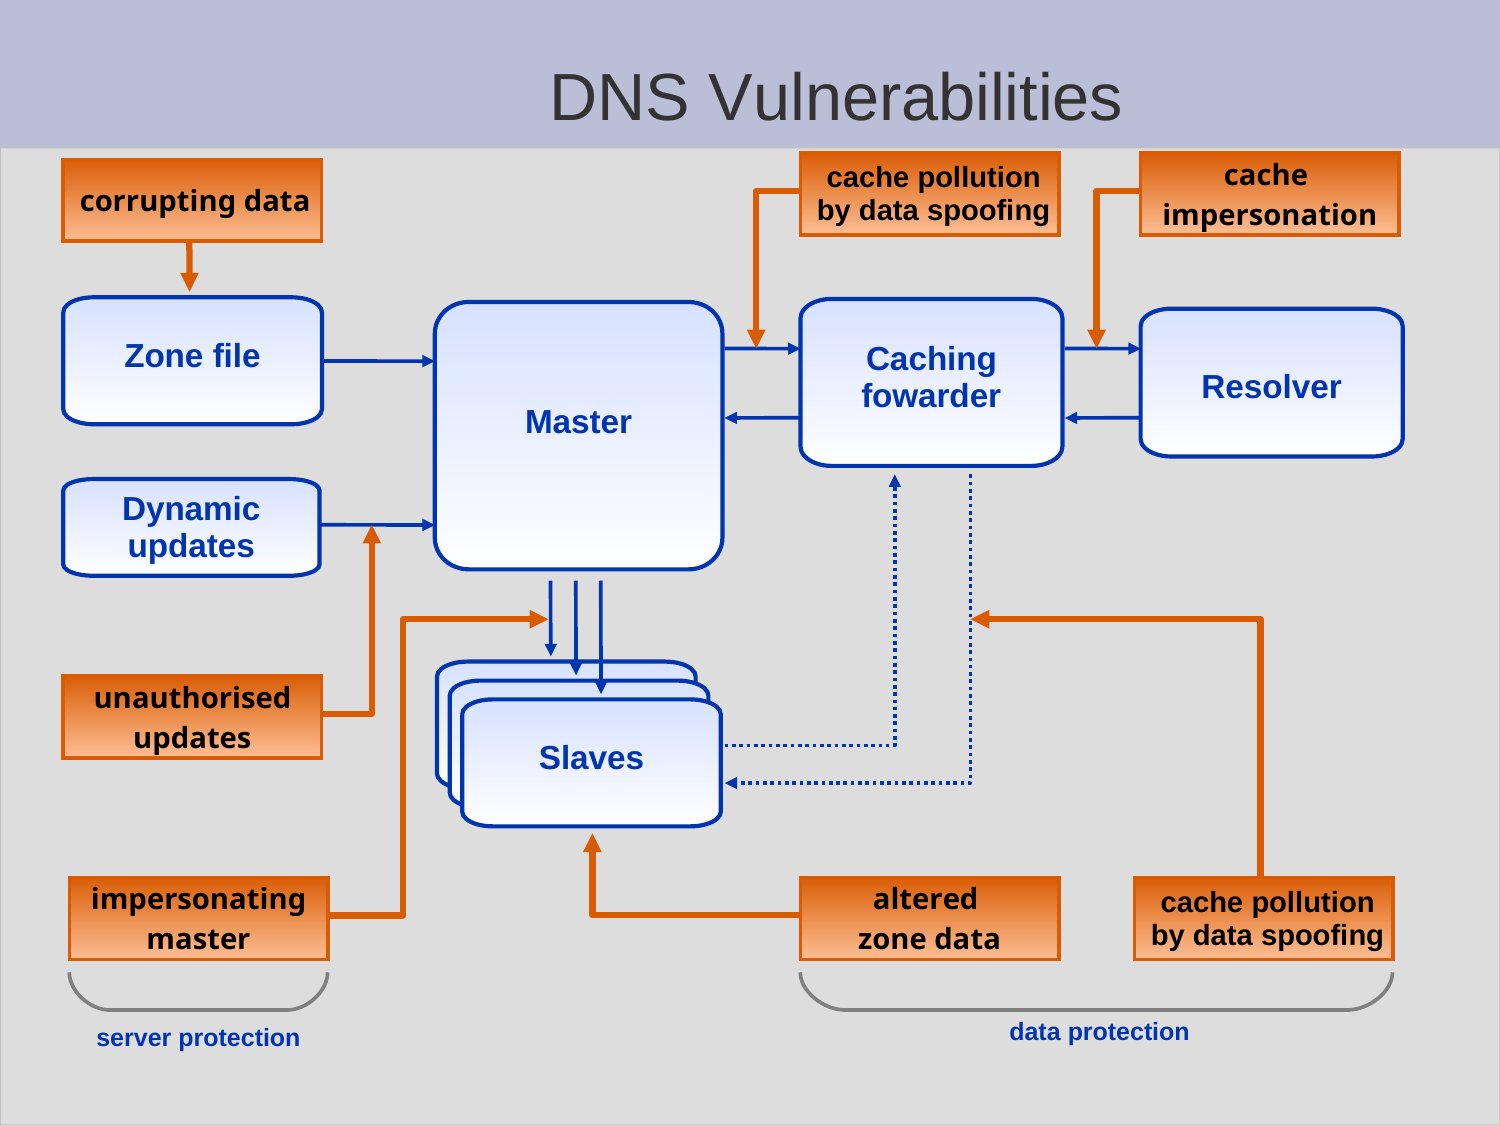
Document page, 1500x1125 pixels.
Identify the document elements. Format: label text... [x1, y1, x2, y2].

text_box cache impersonation [1140, 153, 1399, 235]
text_box data protection [806, 1009, 1393, 1054]
text_box altered zone data [800, 877, 1059, 960]
title DNS Vulnerabilities [196, 52, 1477, 157]
text_box Slaves [437, 661, 599, 786]
text_box Dynamic updates [63, 479, 320, 576]
text_box Slaves [462, 699, 721, 827]
text_box cache pollution by data spoofing [800, 153, 1059, 235]
text_box Zone file [63, 297, 322, 425]
text_box cache pollution by data spoofing [1134, 877, 1393, 960]
text_box corrupting data [63, 159, 322, 242]
text_box Caching fowarder [800, 298, 1063, 466]
text_box Slaves [449, 680, 709, 805]
text_box server protection [69, 1016, 328, 1060]
text_box impersonating master [69, 877, 328, 960]
text_box Master [434, 301, 723, 570]
text_box Resolver [1140, 308, 1403, 457]
text_box Slaves [603, 661, 696, 683]
text_box unauthorised updates [63, 676, 322, 758]
